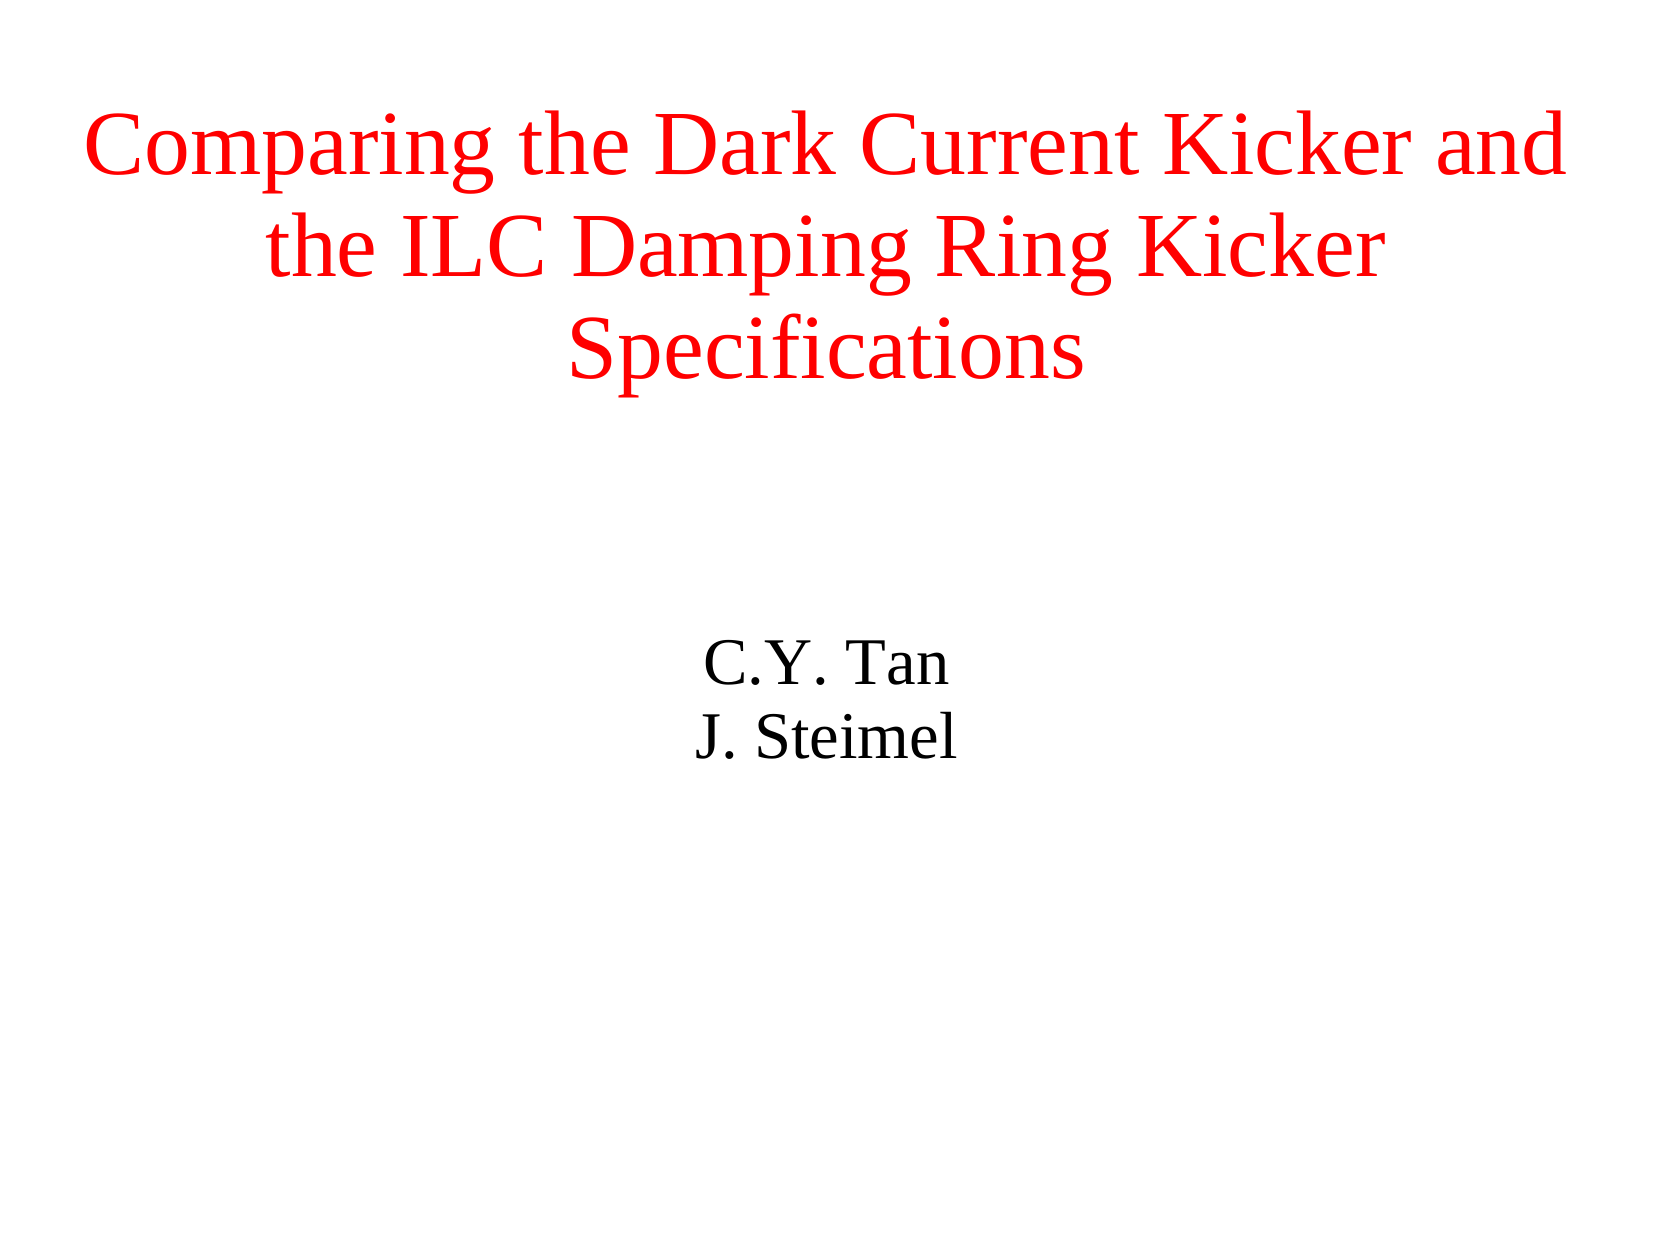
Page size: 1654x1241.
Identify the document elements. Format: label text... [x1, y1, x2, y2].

title Comparing the Dark Current Kicker and the ILC Damping Ring Kicker Specifications [82, 78, 1571, 290]
subtitle C.Y. Tan J. Steimel [82, 290, 1571, 1109]
